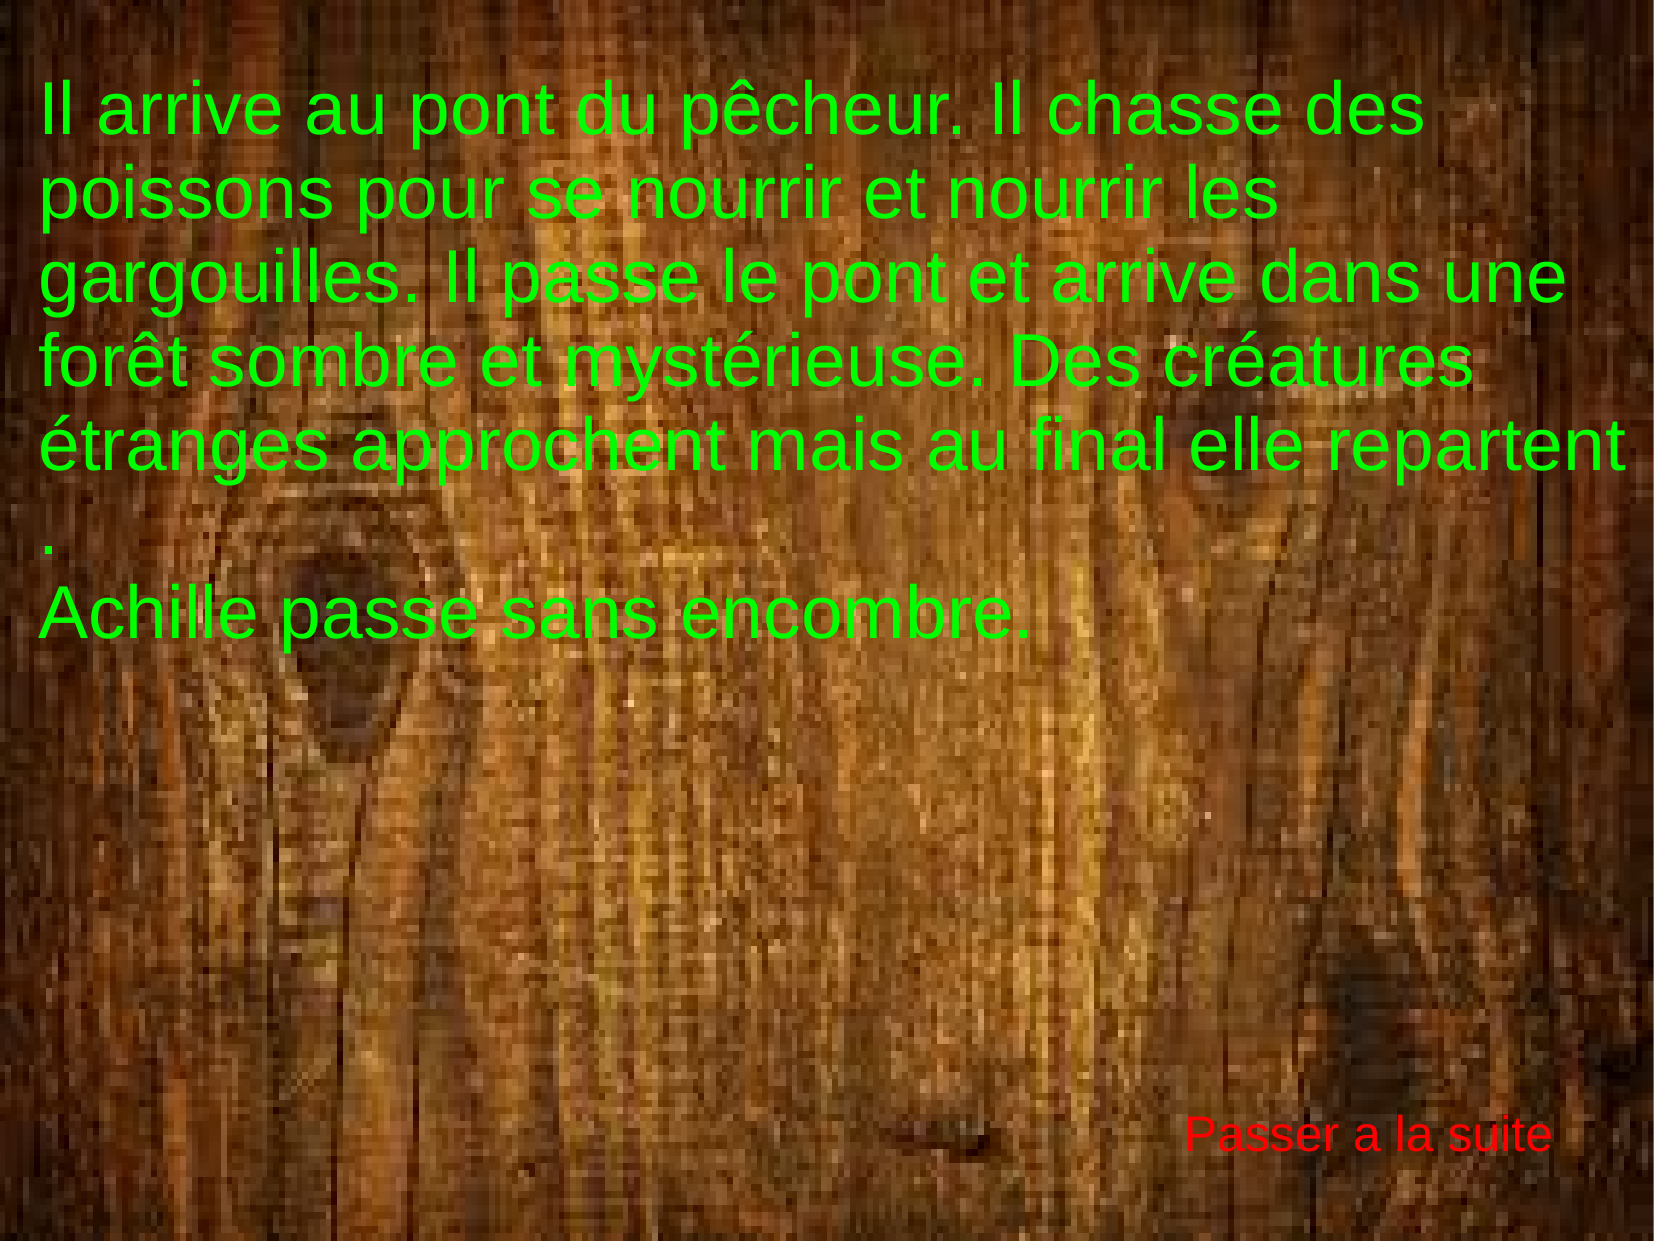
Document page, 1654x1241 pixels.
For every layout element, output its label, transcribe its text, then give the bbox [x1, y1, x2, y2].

text_box Passer a la suite [1169, 1098, 1571, 1169]
picture [0, 0, 1654, 1241]
text_box Il arrive au pont du pêcheur. Il chasse des poissons pour se nourrir et nourrir les gargouilles. Il passe le pont et arrive dans une forêt sombre et mystérieuse. Des créatures étranges approchent mais au final elle repartent . Achille passe sans encombre. [23, 59, 1654, 659]
